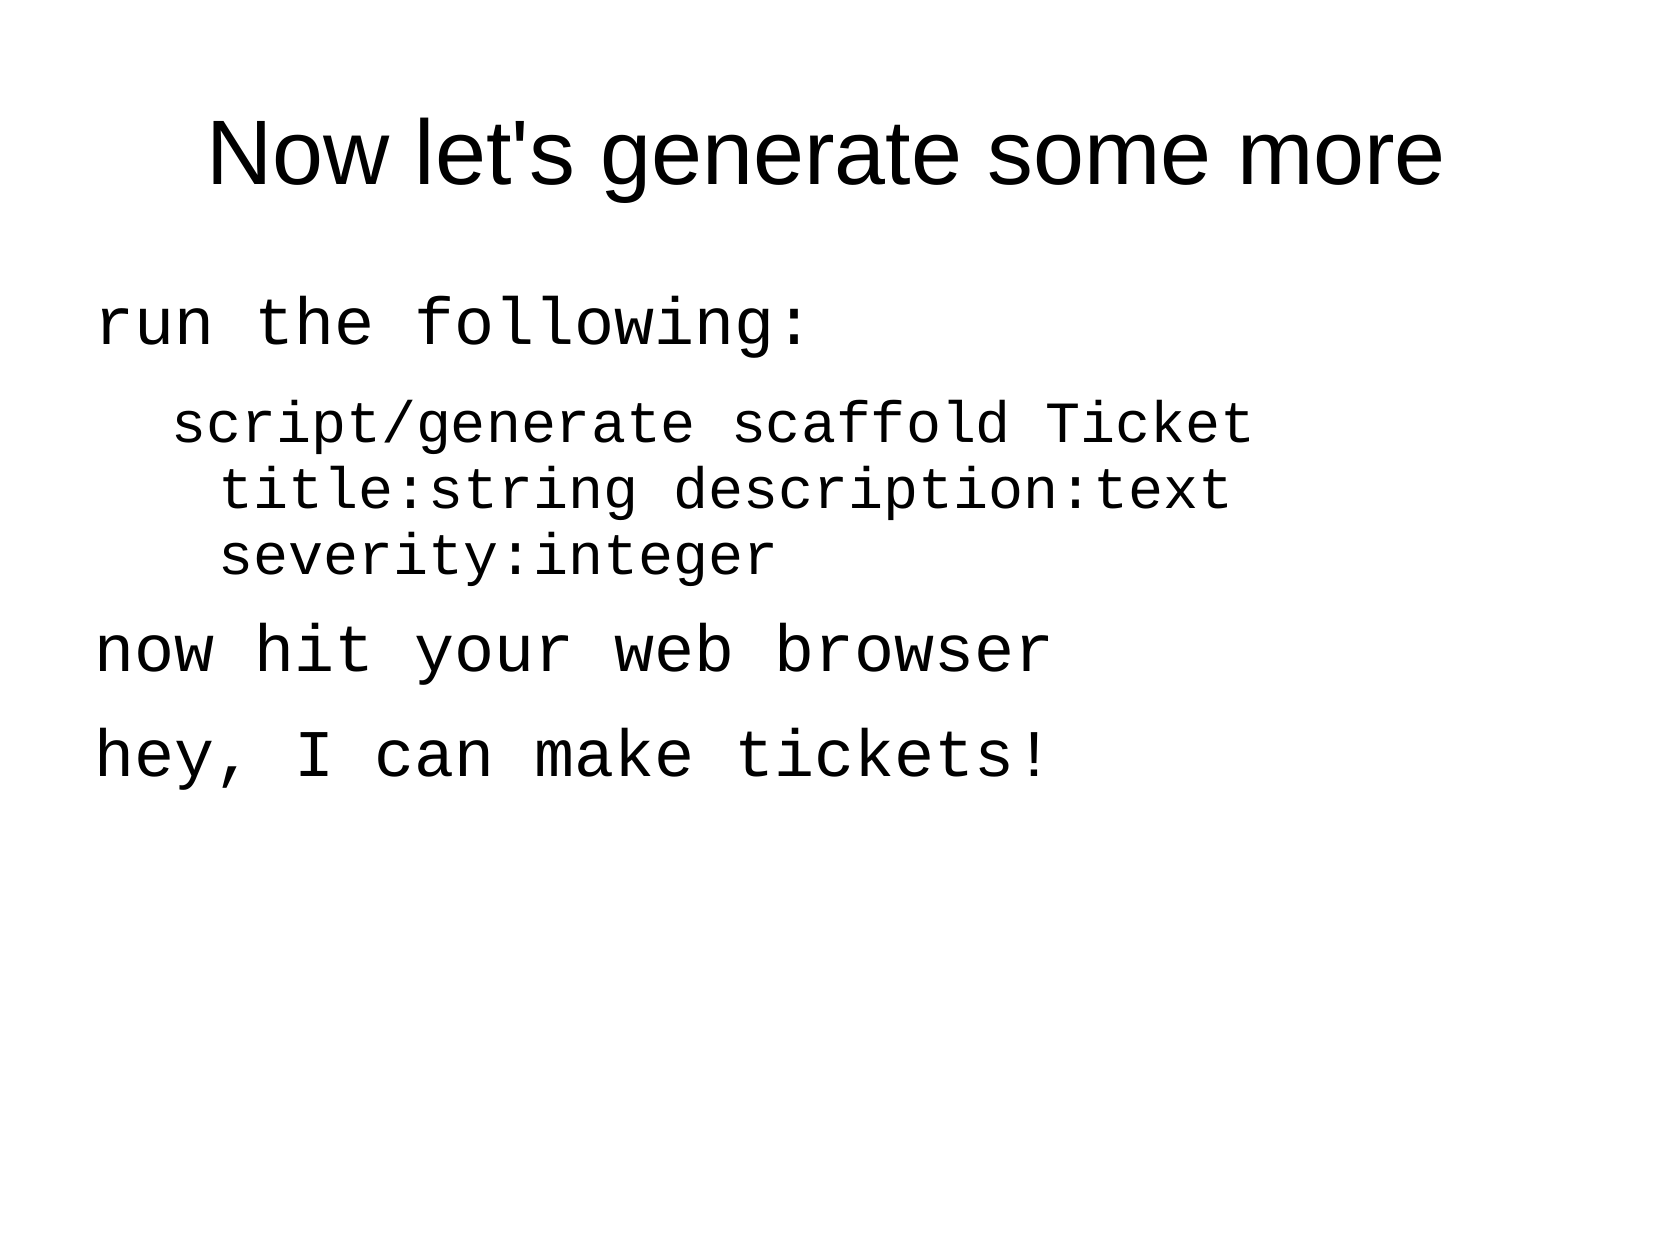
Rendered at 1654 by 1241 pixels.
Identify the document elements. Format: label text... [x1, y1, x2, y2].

title Now let's generate some more [82, 56, 1571, 250]
list run the following: script/generate scaffold Ticket title:string description:text severity:integer now hit your web browser hey, I can make tickets! [76, 288, 1565, 1093]
